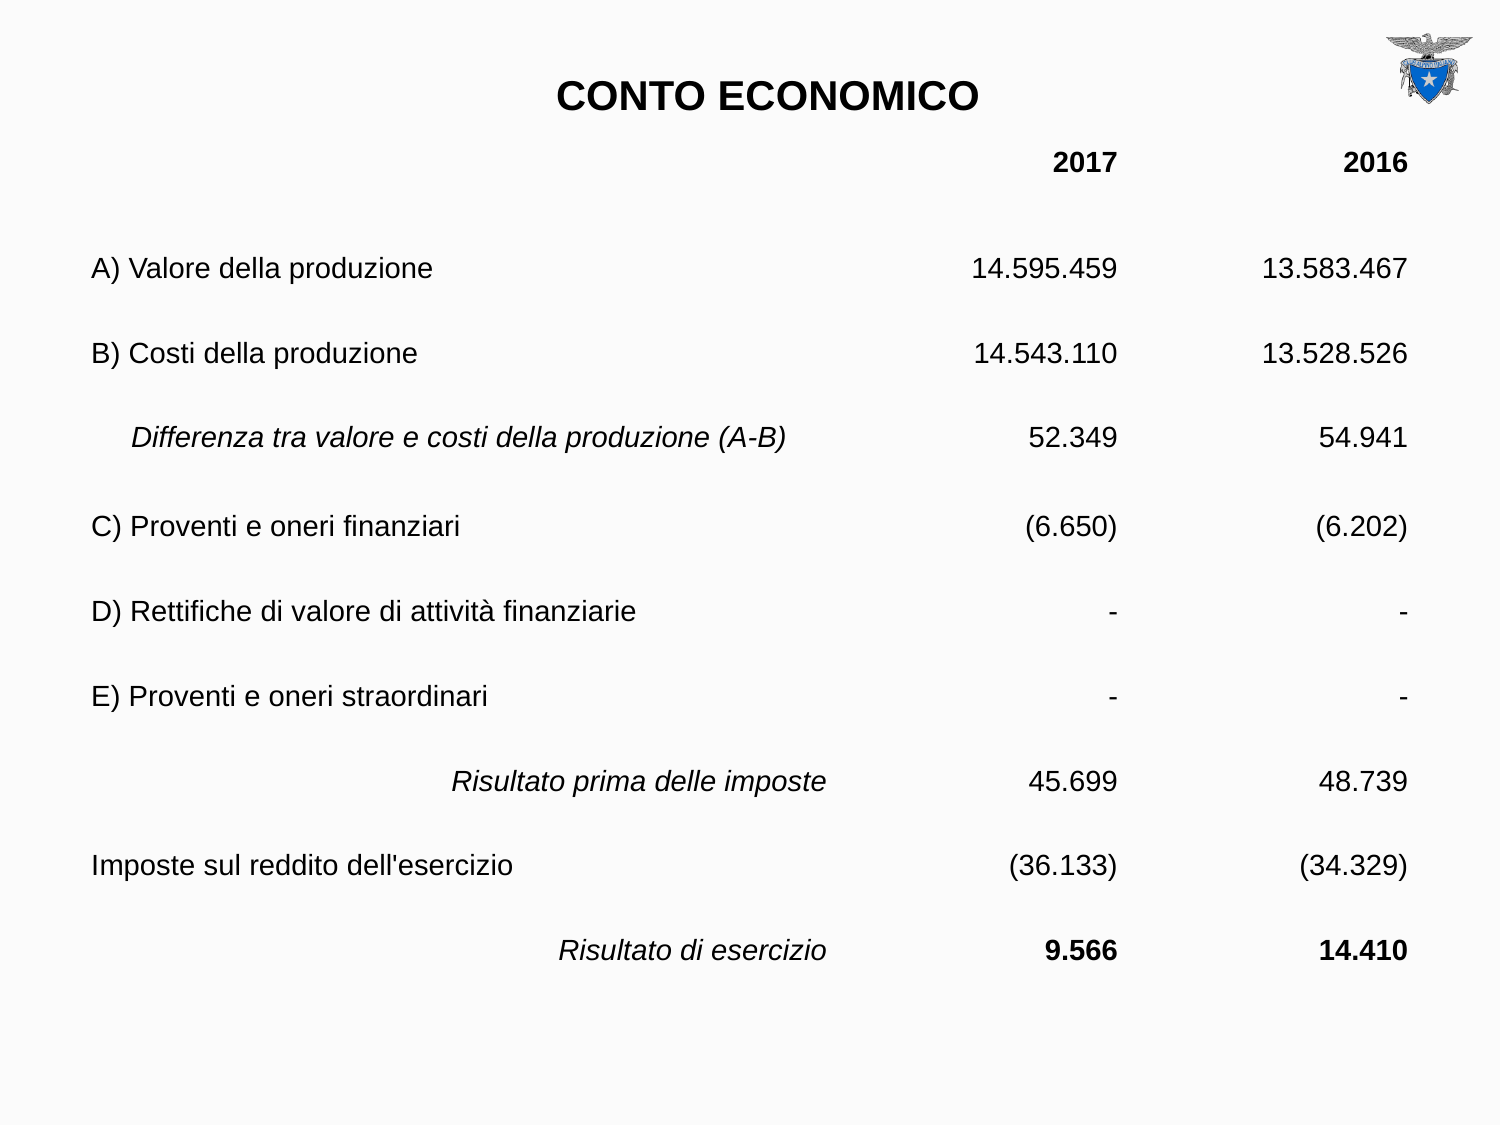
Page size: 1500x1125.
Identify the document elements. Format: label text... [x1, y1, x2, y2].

table_cell (34.329) [1133, 841, 1423, 926]
picture [1382, 29, 1477, 112]
table_cell - [842, 672, 1133, 756]
table_cell (6.202) [1133, 502, 1423, 587]
table_cell 14.595.459 [842, 243, 1133, 328]
table_cell (6.650) [842, 502, 1133, 587]
table_header [77, 137, 842, 243]
table_header 2016 [1133, 137, 1423, 243]
table_cell - [842, 587, 1133, 672]
table_cell E) Proventi e oneri straordinari [77, 672, 842, 756]
table_cell A) Valore della produzione [77, 243, 842, 328]
table_cell (36.133) [842, 841, 1133, 926]
table_cell 14.410 [1133, 926, 1423, 1011]
table_cell - [1133, 672, 1423, 756]
table_cell D) Rettifiche di valore di attività finanziarie [77, 587, 842, 672]
table_cell 45.699 [842, 756, 1133, 841]
table_cell Risultato prima delle imposte [77, 756, 842, 841]
table_cell 13.528.526 [1133, 328, 1423, 413]
table_cell 48.739 [1133, 756, 1423, 841]
table_header 2017 [842, 138, 1133, 243]
table_cell 13.583.467 [1133, 243, 1423, 328]
table_cell Imposte sul reddito dell'esercizio [77, 841, 842, 926]
table_cell - [1133, 587, 1423, 672]
table_cell Risultato di esercizio [77, 926, 842, 1011]
table_cell Differenza tra valore e costi della produzione (A-B) [77, 413, 842, 502]
table_cell B) Costi della produzione [77, 328, 842, 413]
table_cell 9.566 [842, 926, 1133, 1011]
table_cell 14.543.110 [842, 328, 1133, 413]
table_cell 52.349 [842, 413, 1133, 502]
text_box CONTO ECONOMICO [277, 54, 1258, 138]
table_cell 54.941 [1133, 413, 1423, 502]
table_cell C) Proventi e oneri finanziari [77, 502, 842, 587]
